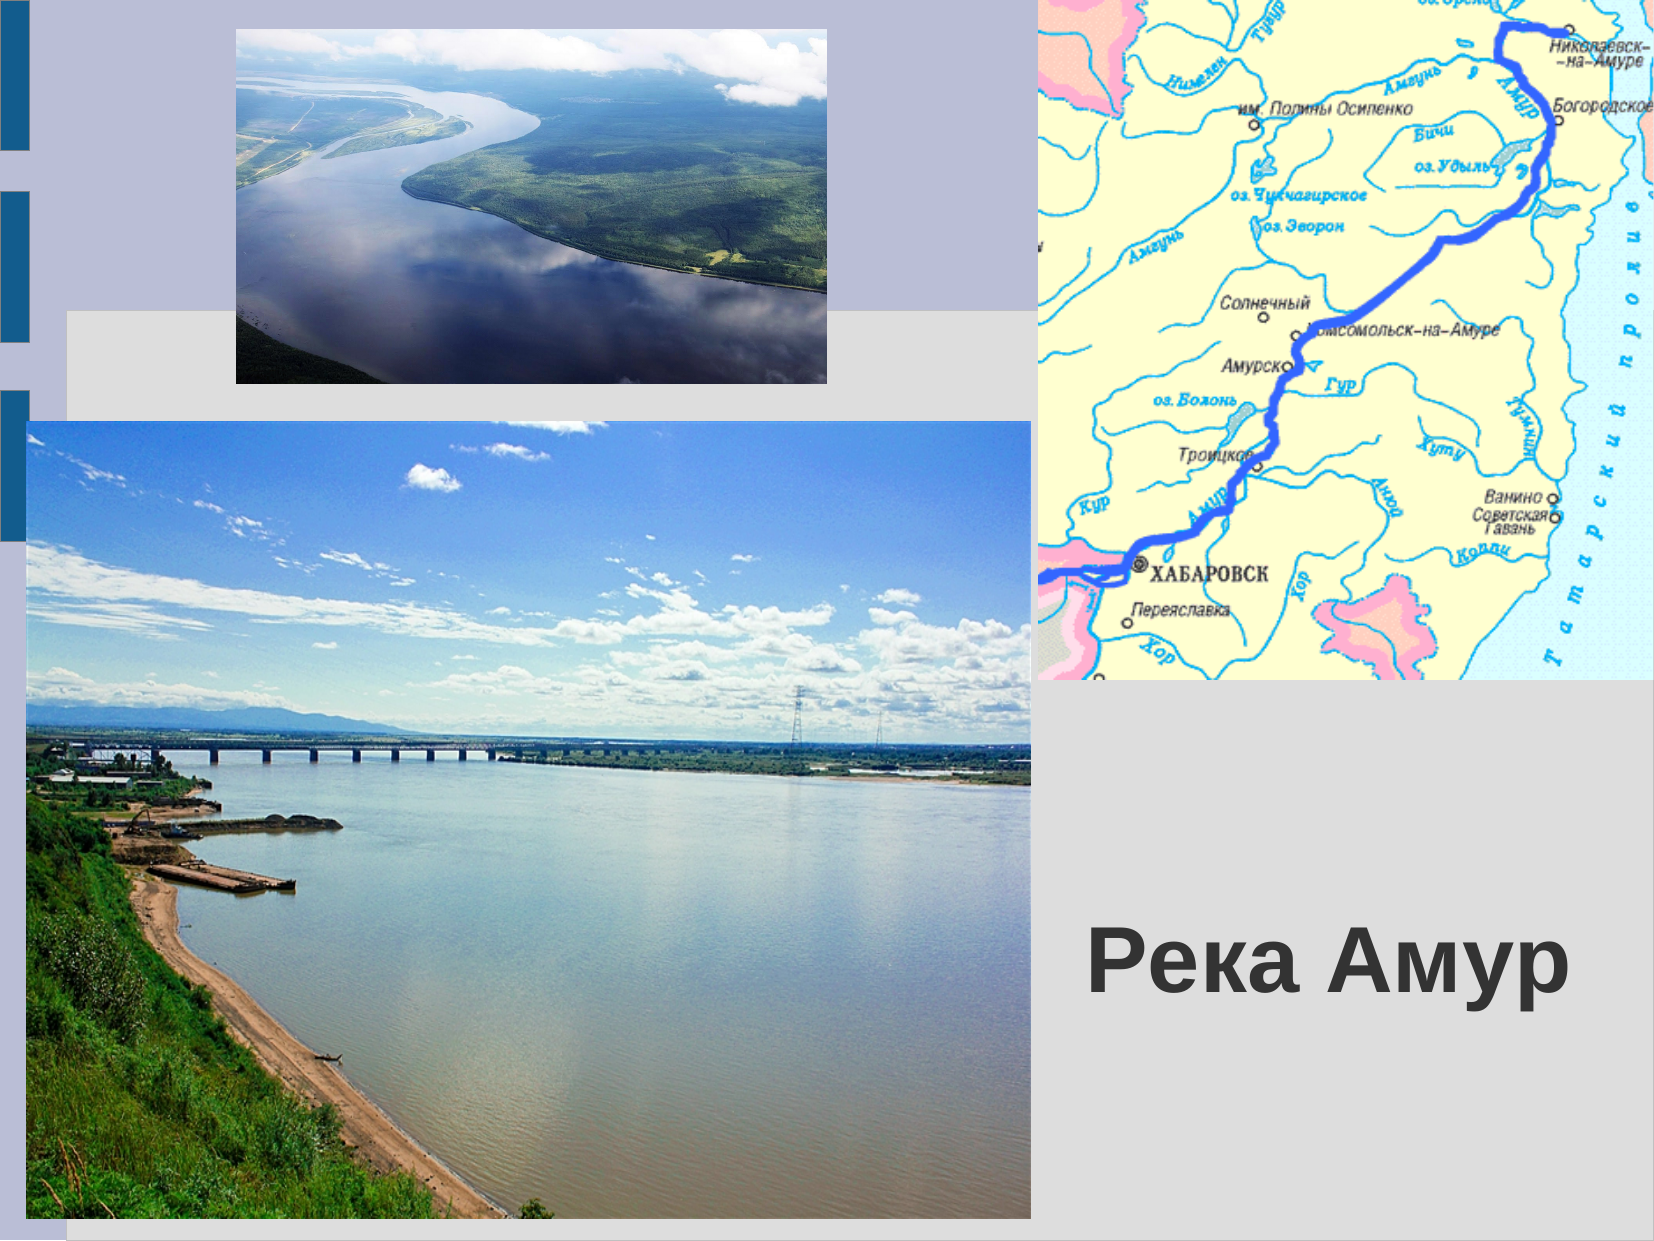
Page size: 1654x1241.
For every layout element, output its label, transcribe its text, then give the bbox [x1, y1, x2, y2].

picture [1038, 0, 1654, 680]
text_box Река Амур [1062, 826, 1595, 1093]
picture [26, 421, 1031, 1219]
picture [236, 29, 827, 384]
